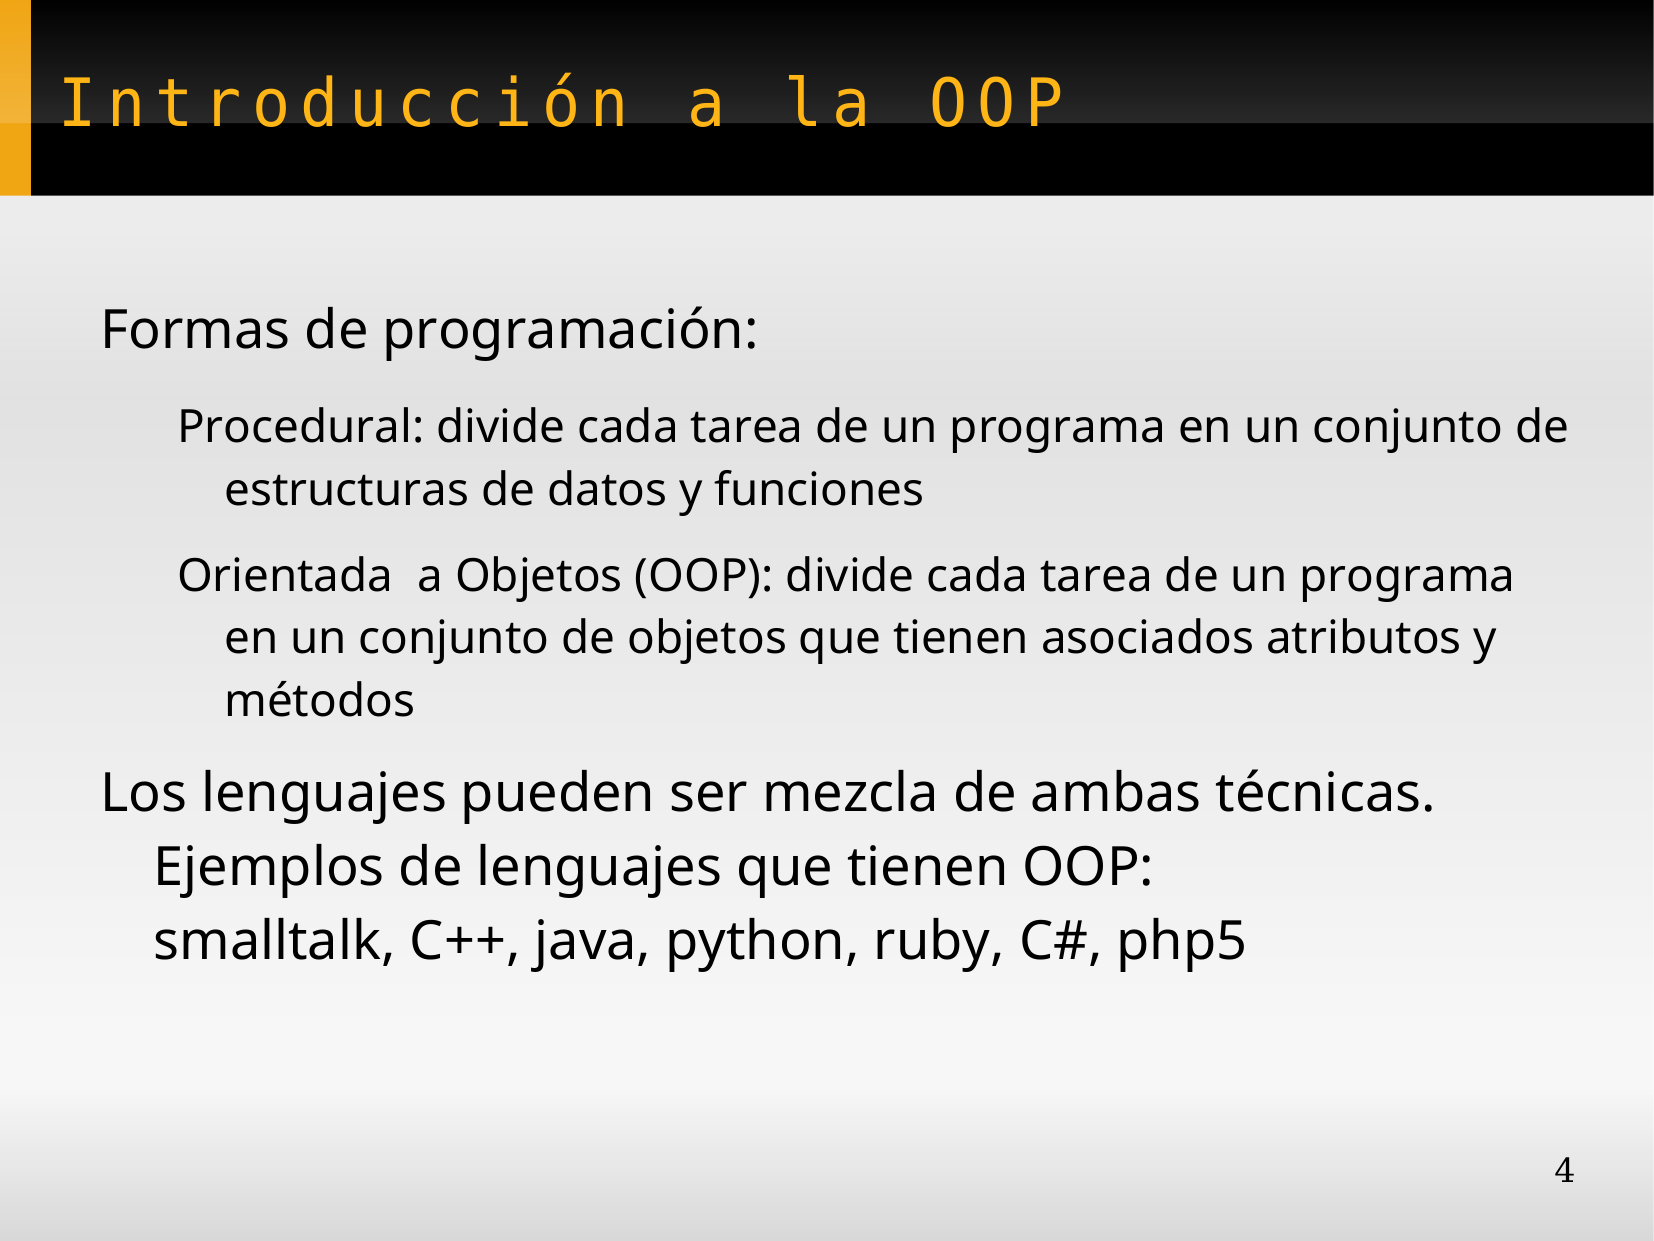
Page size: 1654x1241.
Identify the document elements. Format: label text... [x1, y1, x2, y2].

picture [0, 0, 1654, 1241]
list Formas de programación: Procedural: divide cada tarea de un programa en un conjunto de estructuras de datos y funciones Orientada a Objetos (OOP): divide cada tarea de un programa en un conjunto de objetos que tienen asociados atributos y métodos Los lenguajes pueden ser mezcla de ambas técnicas. Ejemplos de lenguajes que tienen OOP: smalltalk, C++, java, python, ruby, C#, php5 [82, 290, 1571, 1109]
title Introducción a la OOP [59, 29, 1595, 178]
